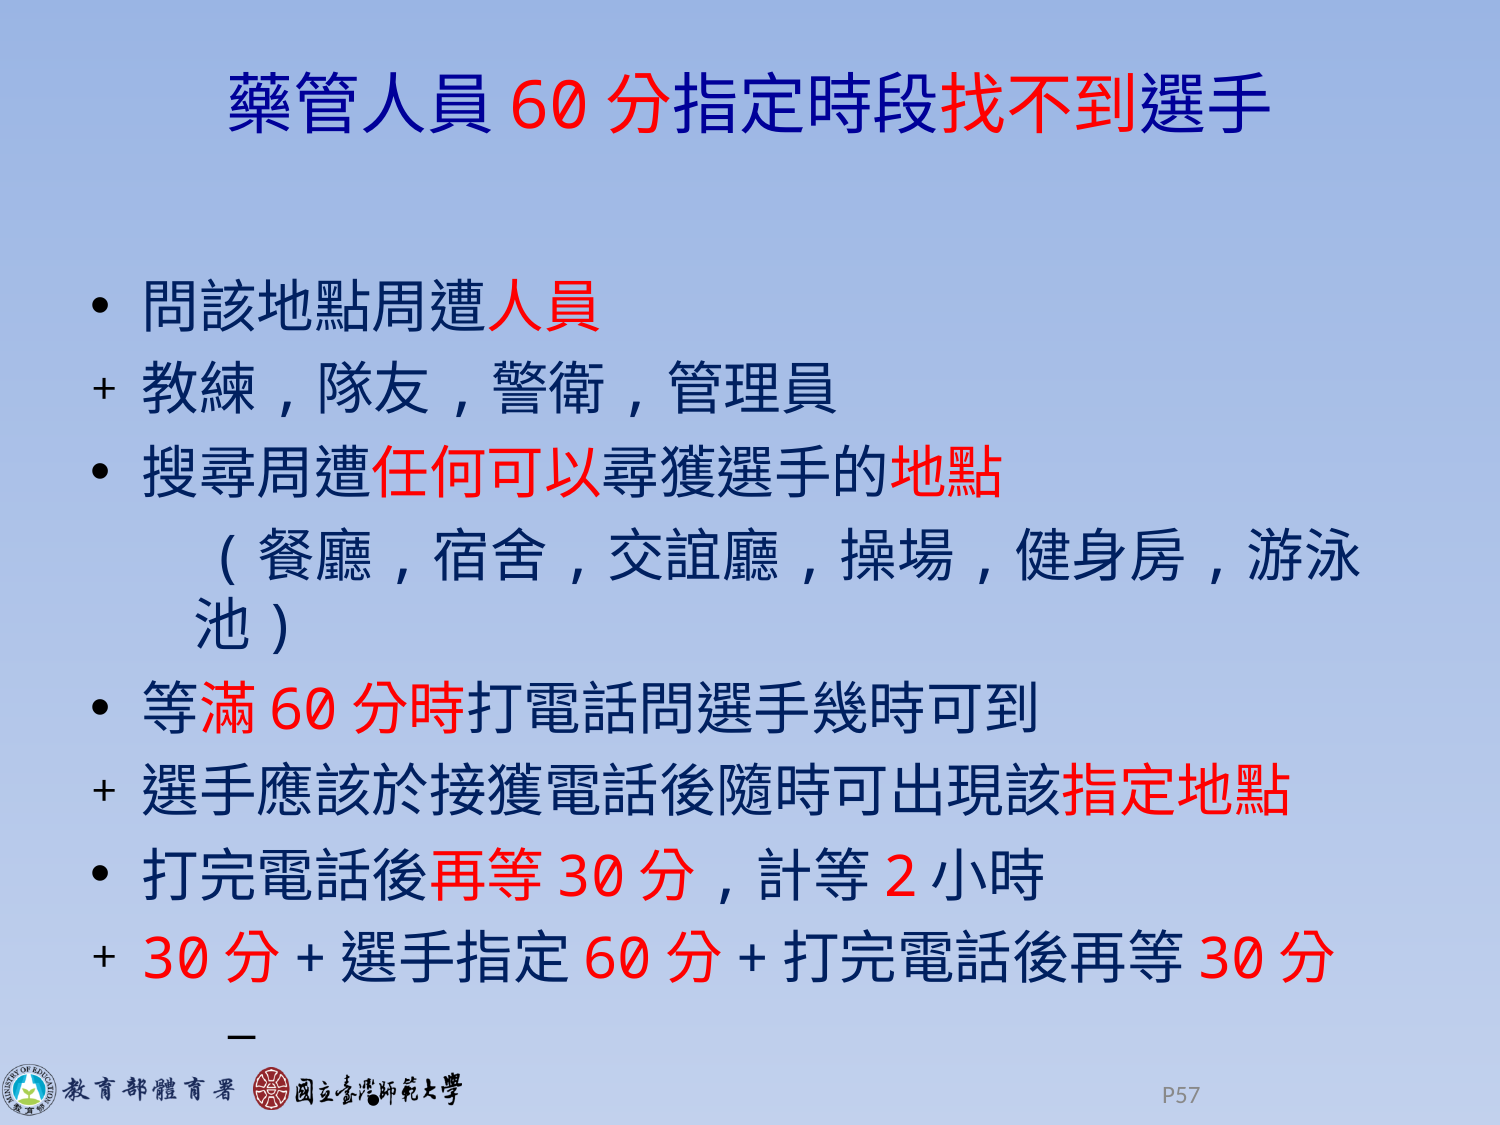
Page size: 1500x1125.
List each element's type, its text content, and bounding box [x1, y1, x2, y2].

list 問該地點周遭人員 教練,隊友,警衛,管理員 搜尋周遭任何可以尋獲選手的地點 (餐廳,宿舍,交誼廳,操場,健身房,游泳池) 等滿60分時打電話問選手幾時可到 選手應該於接獲電話後隨時可出現該指定地點 打完電話後再等30分,計等2小時 30分+選手指定60分+打完電話後再等30分 [75, 262, 1426, 1005]
text_box P [1147, 1063, 1498, 1124]
title 藥管人員60分指定時段找不到選手 [0, 54, 1500, 149]
